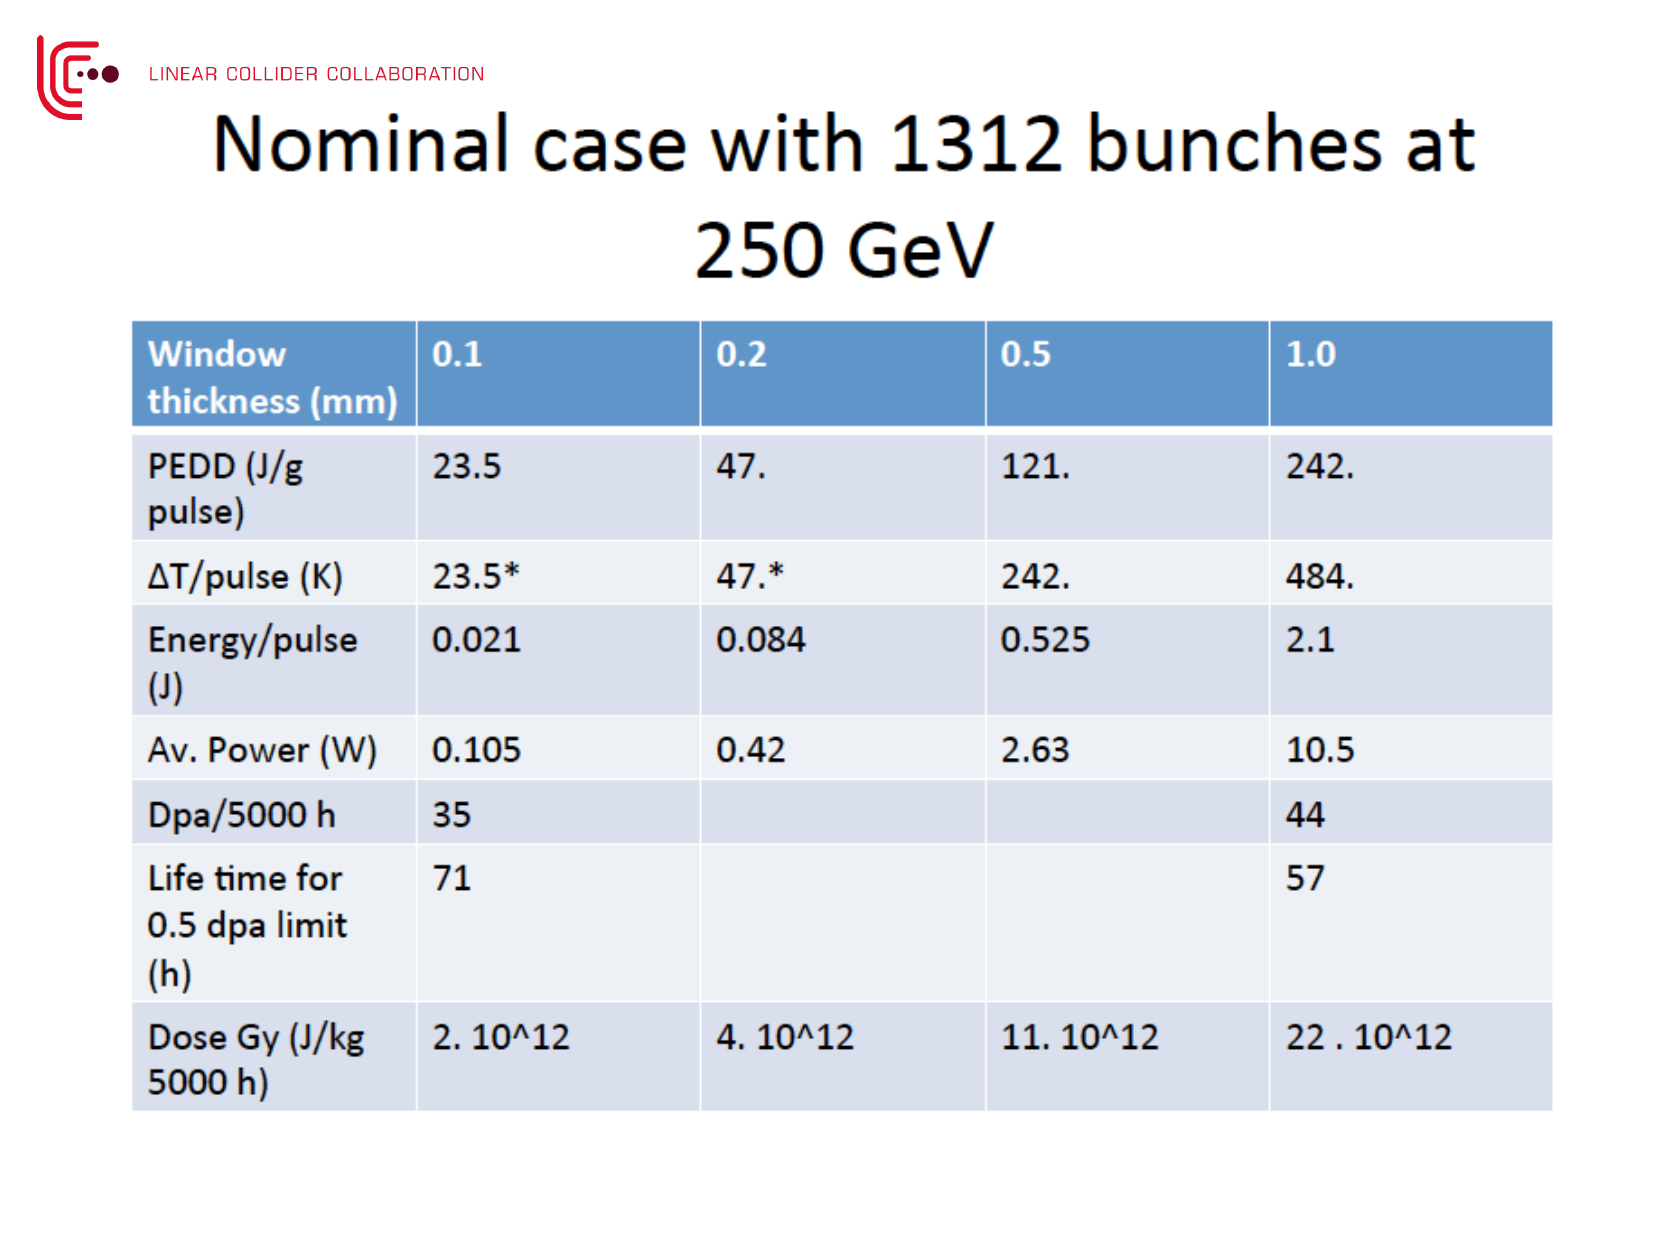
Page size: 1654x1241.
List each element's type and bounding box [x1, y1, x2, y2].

picture [37, 35, 1607, 1169]
